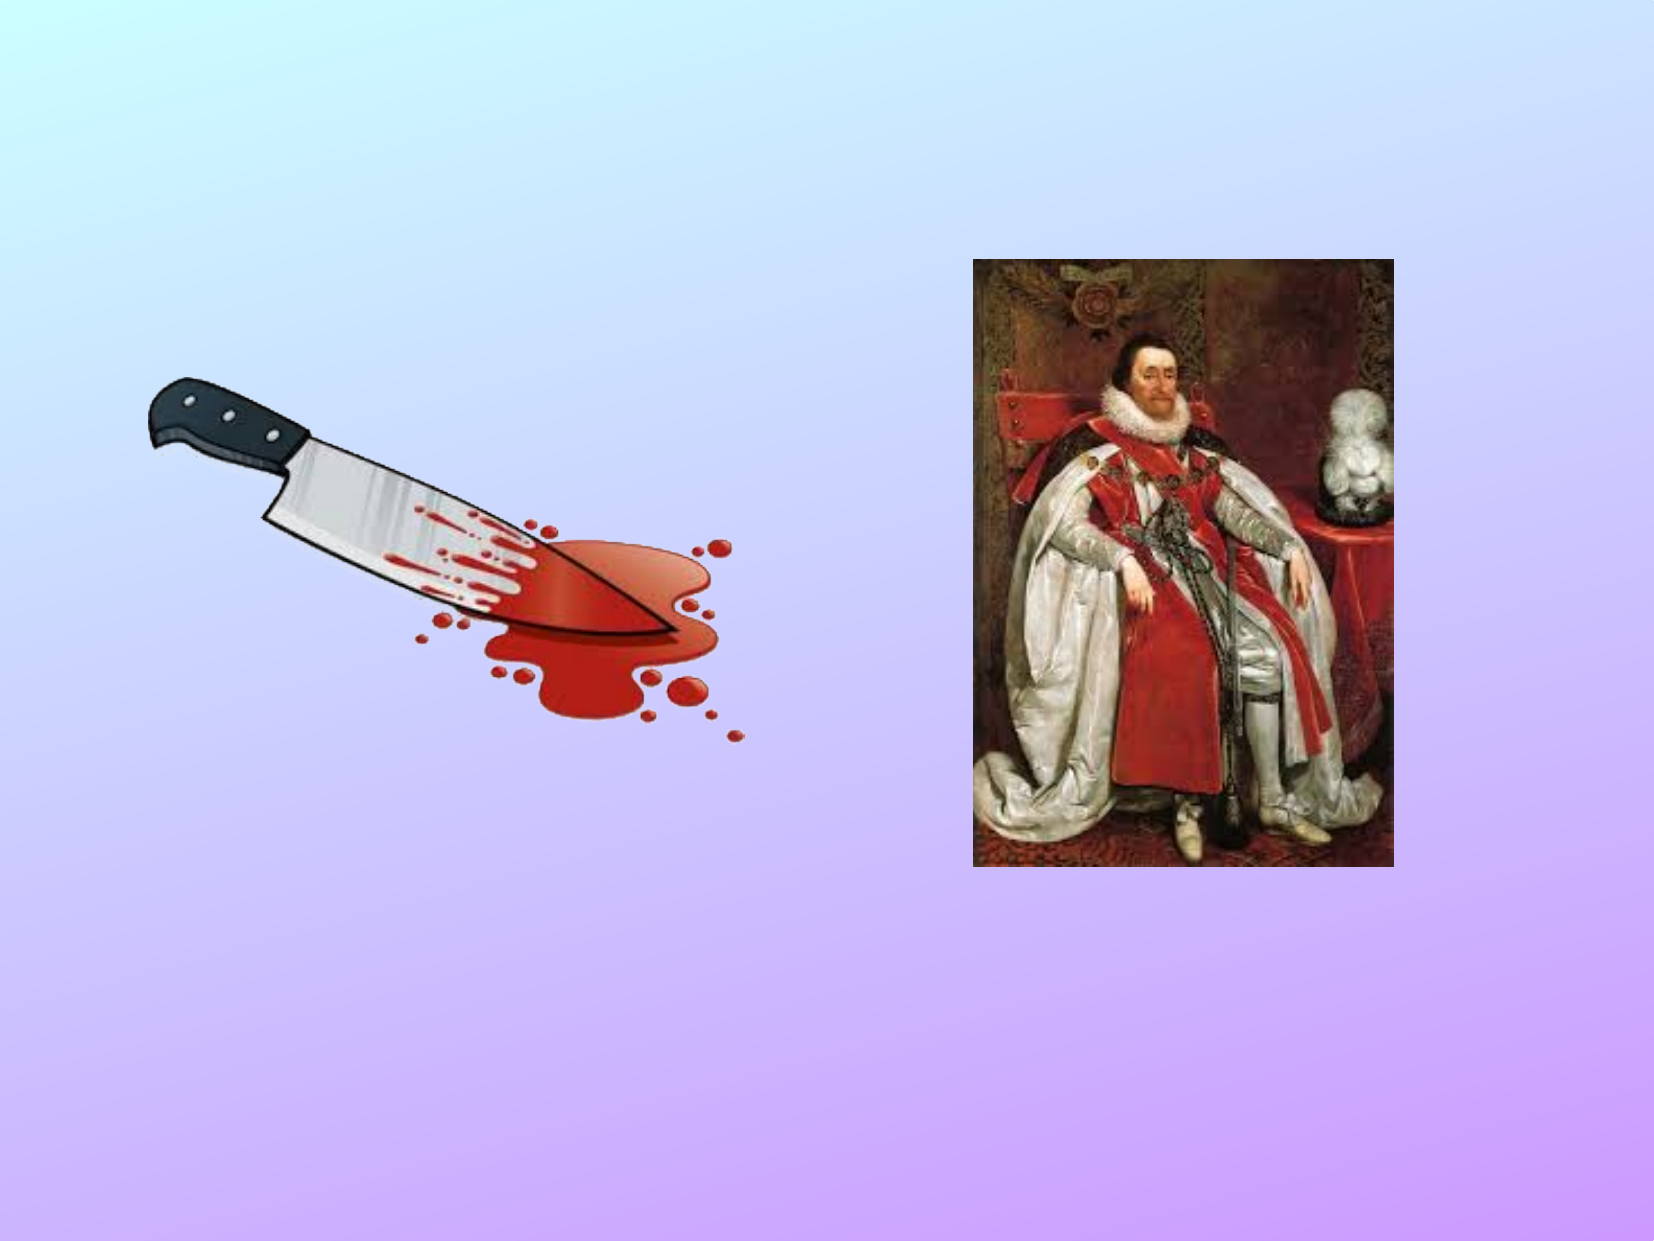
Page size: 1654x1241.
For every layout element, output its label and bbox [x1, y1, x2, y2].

picture [148, 377, 745, 745]
picture [973, 259, 1394, 867]
